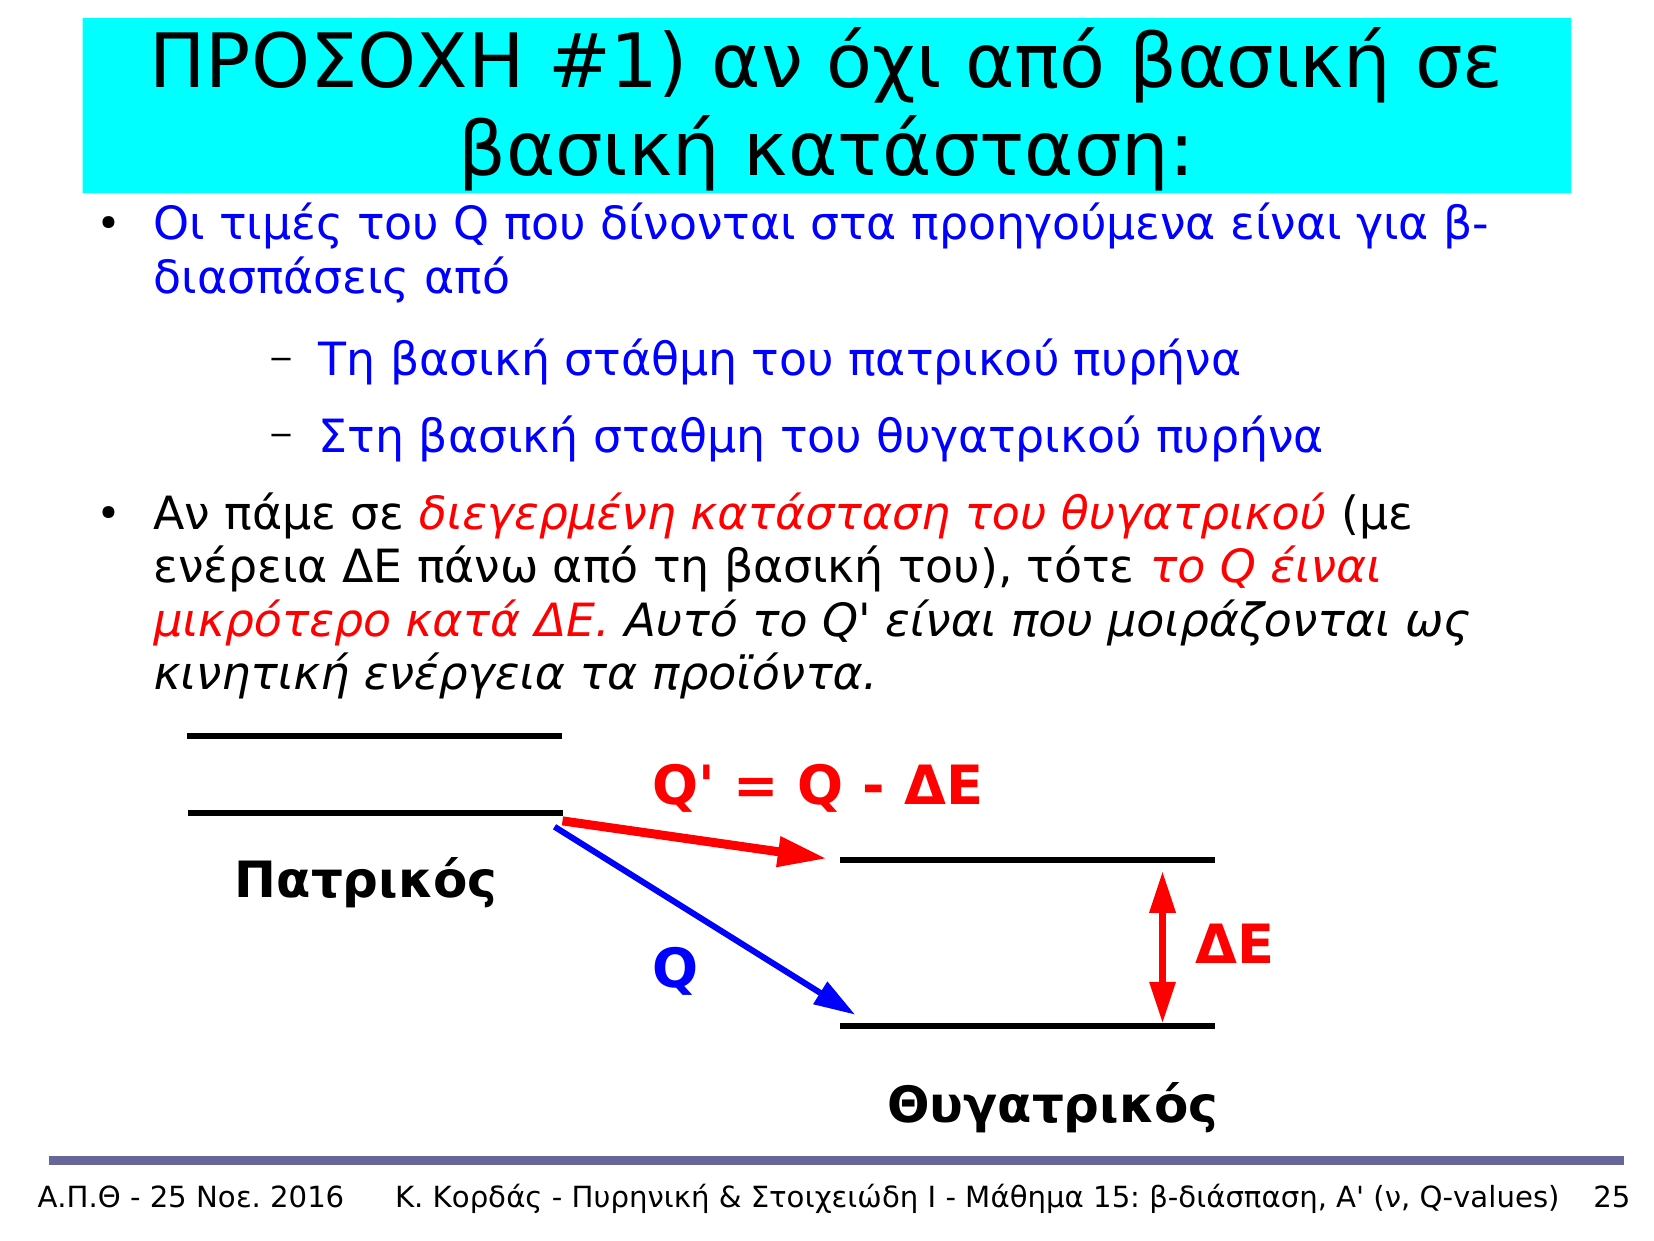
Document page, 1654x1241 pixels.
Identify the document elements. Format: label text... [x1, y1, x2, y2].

text_box ΔΕ [1180, 905, 1290, 985]
text_box Πατρικός [220, 843, 513, 918]
title ΠΡΟΣΟΧΗ #1) αν όχι από βασική σε βασική κατάσταση: [82, 18, 1571, 194]
text_box Q [637, 929, 714, 1008]
text_box Q' = Q - ΔΕ [637, 746, 999, 825]
text_box Θυγατρικός [872, 1068, 1234, 1142]
list Oι τιμές του Q που δίνονται στα προηγούμενα είναι για β-διασπάσεις από Τη βασική στάθμη του πατρικού πυρήνα Στη βασική σταθμη του θυγατρικού πυρήνα Αν πάμε σε διεγερμένη κατάσταση του θυγατρικού (με ενέρεια ΔΕ πάνω από τη βασική του), τότε το Q έιναι μικρότερο κατά ΔΕ. Αυτό το Q' είναι που μοιράζονται ως κινητική ενέργεια τα προϊόντα. [82, 197, 1571, 1174]
